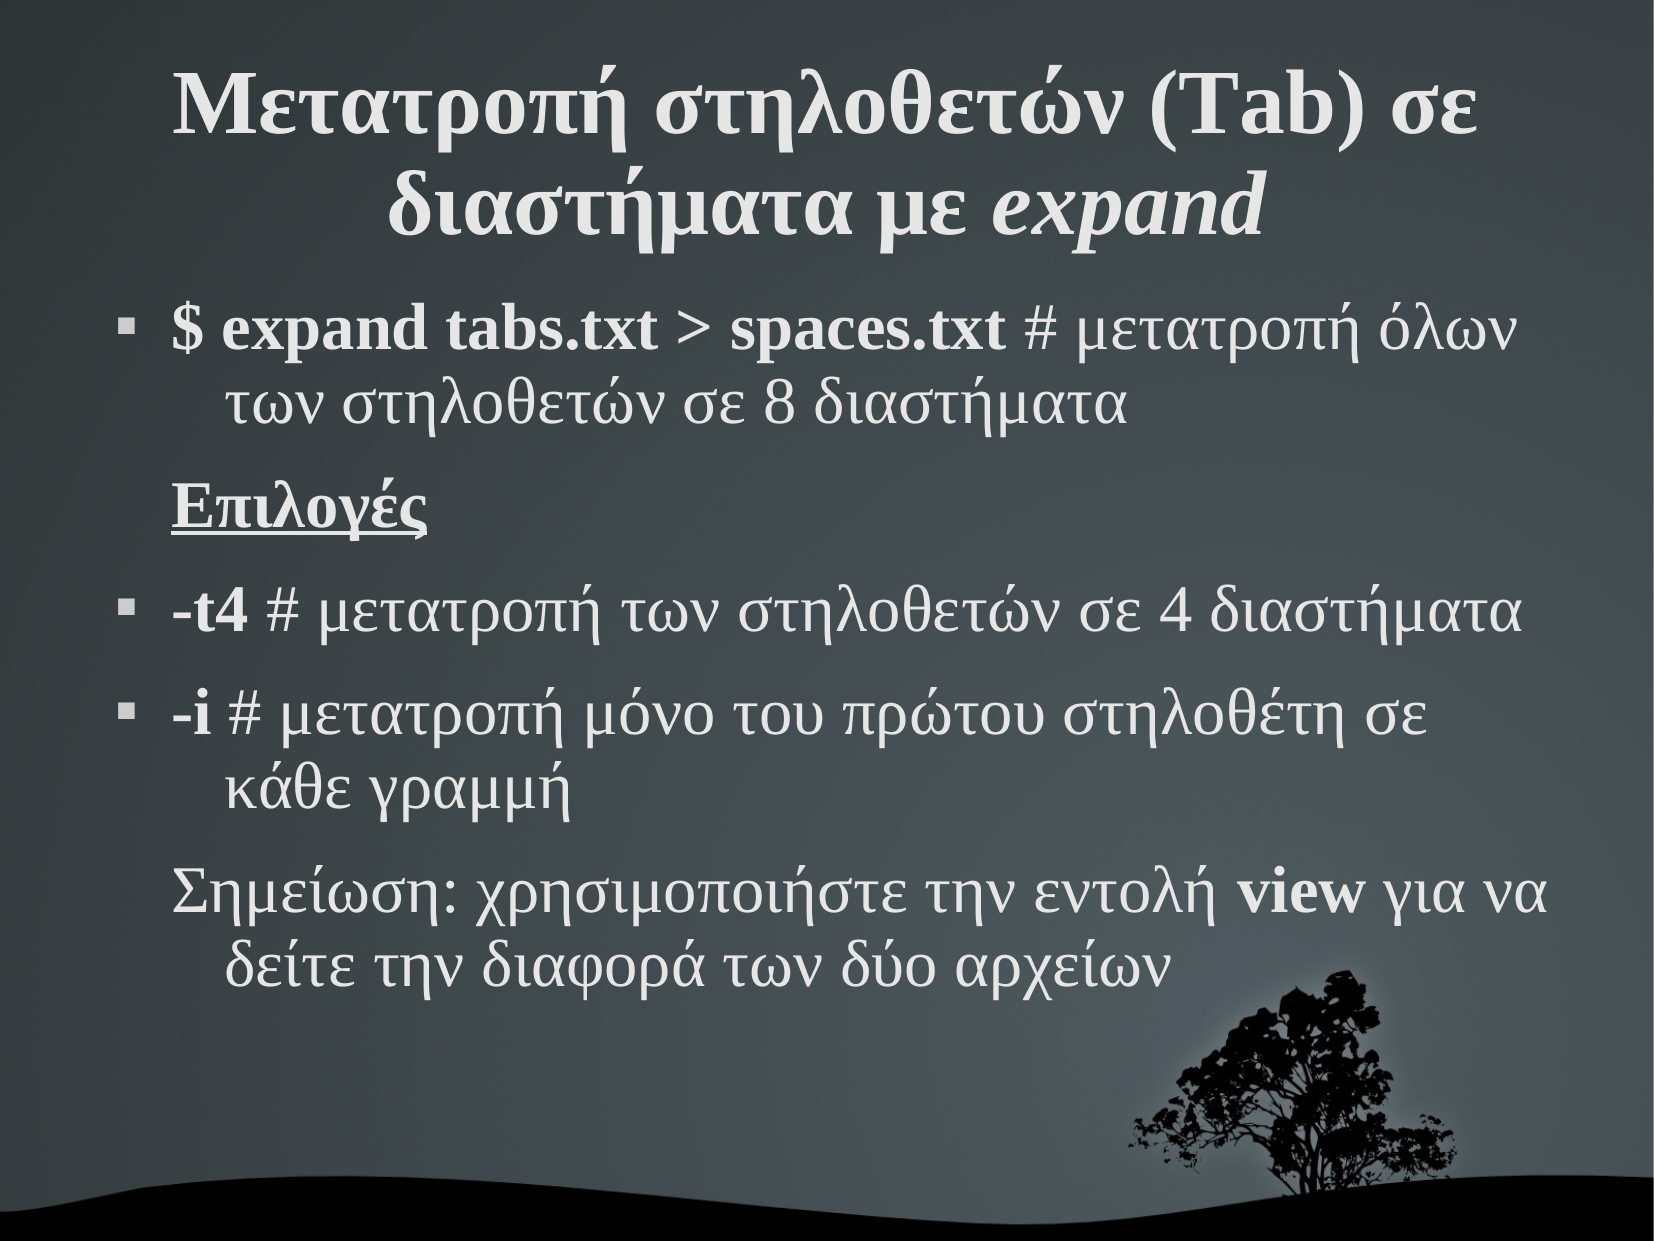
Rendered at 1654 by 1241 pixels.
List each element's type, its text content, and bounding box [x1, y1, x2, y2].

title Μετατροπή στηλοθετών (Tab) σε διαστήματα με expand [82, 33, 1571, 273]
picture [0, 0, 1654, 1241]
list $ expand tabs.txt > spaces.txt # μετατροπή όλων των στηλοθετών σε 8 διαστήματα Επιλογές -t4 # μετατροπή των στηλοθετών σε 4 διαστήματα -i # μετατροπή μόνο του πρώτου στηλοθέτη σε κάθε γραμμή Σημείωση: χρησιμοποιήστε την εντολή view για να δείτε την διαφορά των δύο αρχείων [82, 290, 1571, 1109]
